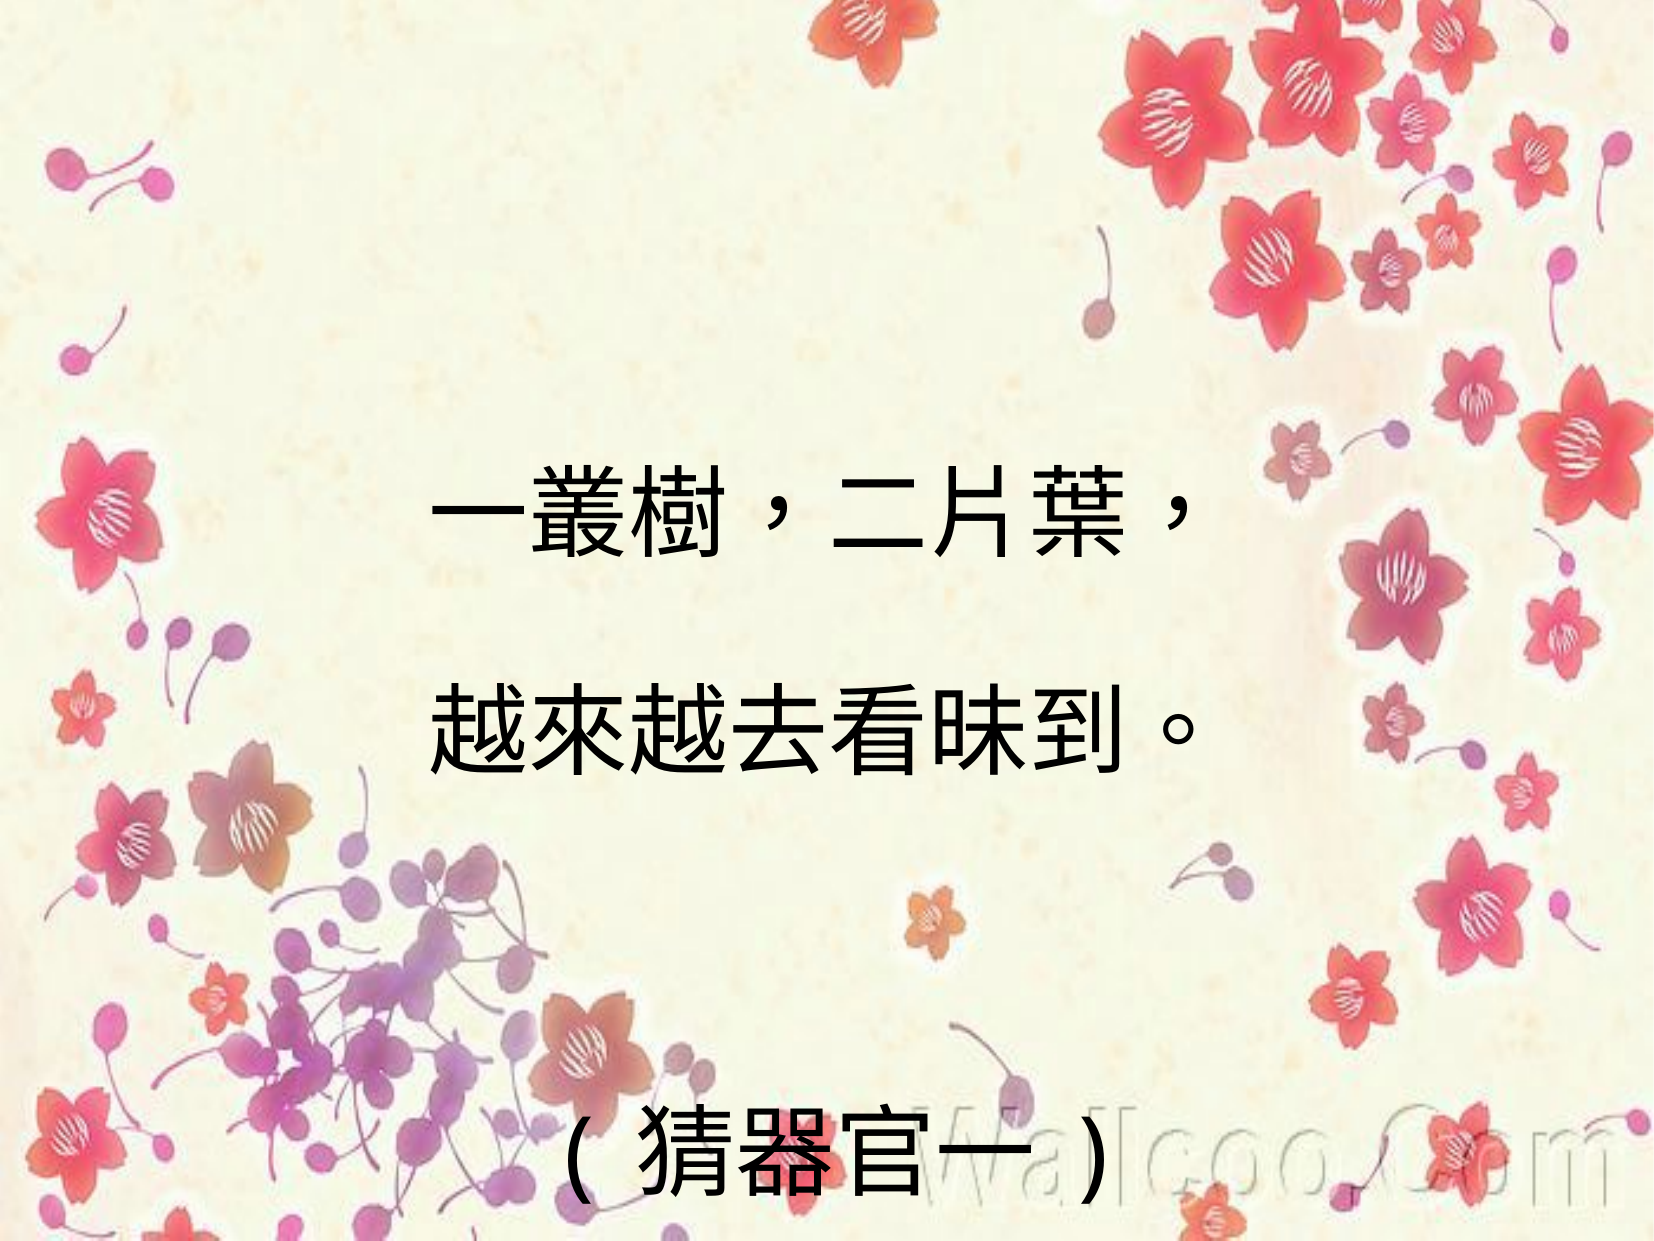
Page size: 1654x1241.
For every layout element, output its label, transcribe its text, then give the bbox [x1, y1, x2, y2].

picture [0, 0, 1654, 1241]
text_box 一叢樹，二片葉， 越來越去看昧到。 (猜器官一) [413, 354, 1300, 920]
